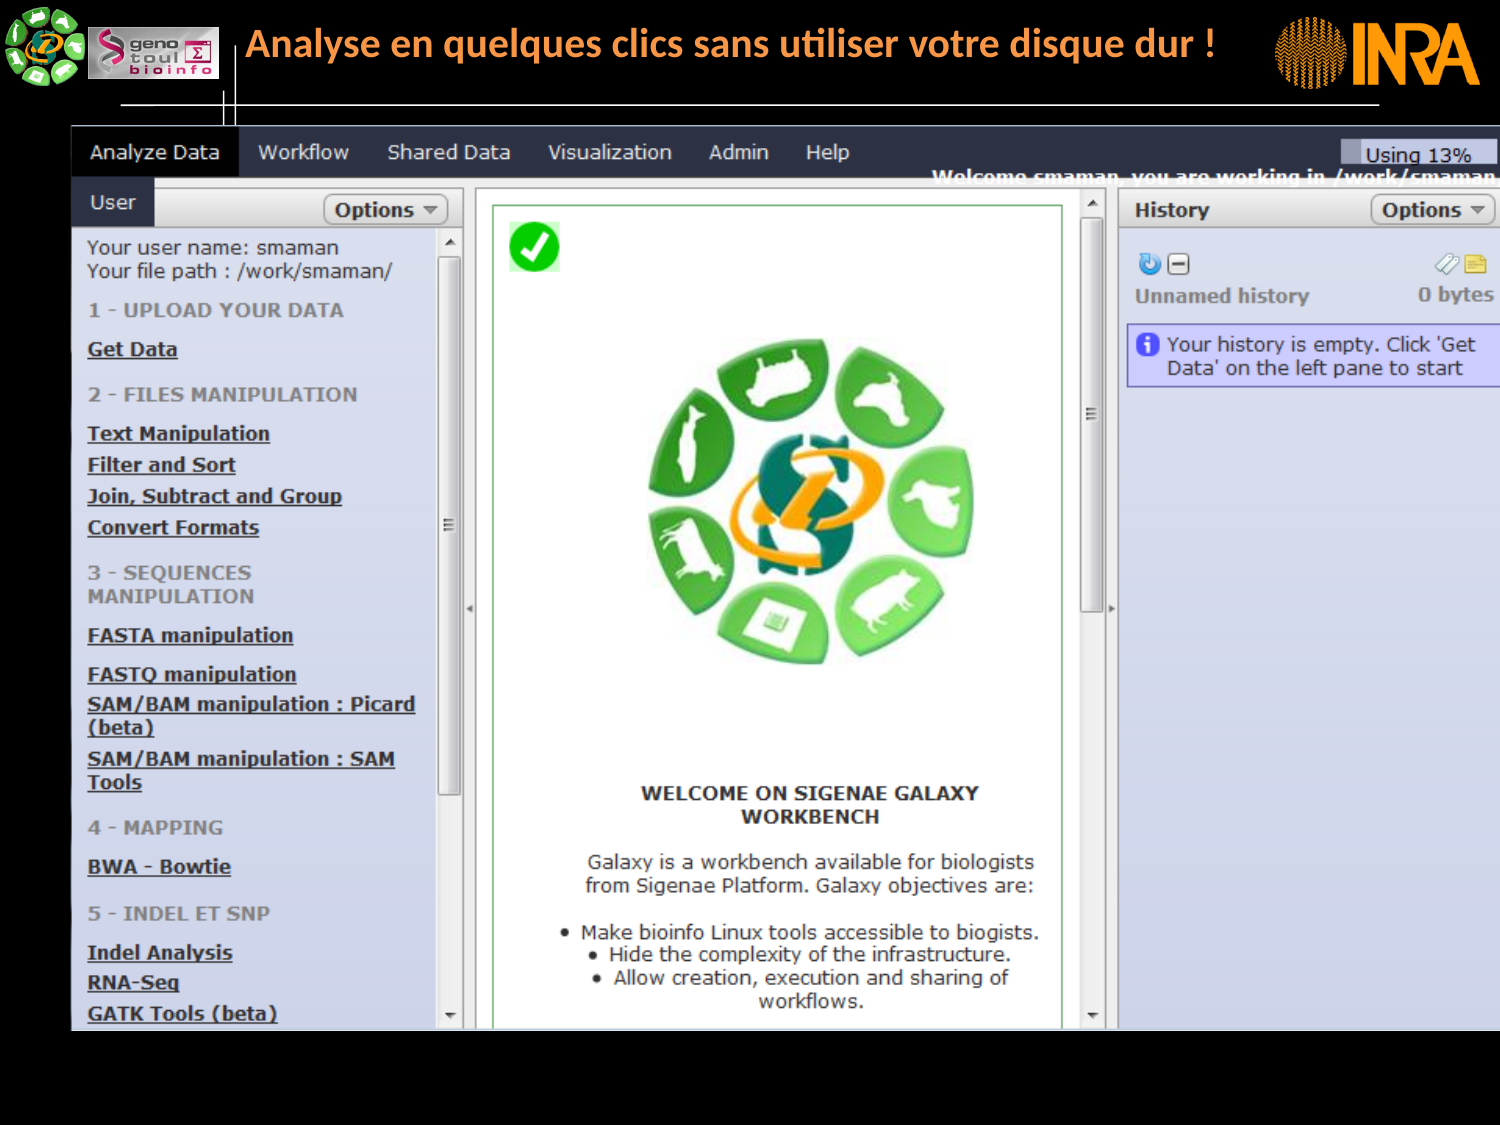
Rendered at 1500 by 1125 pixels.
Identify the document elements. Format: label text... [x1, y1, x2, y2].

text_box Analyse en quelques clics sans utiliser votre disque dur ! [230, 19, 1400, 86]
picture [70, 125, 1500, 1031]
